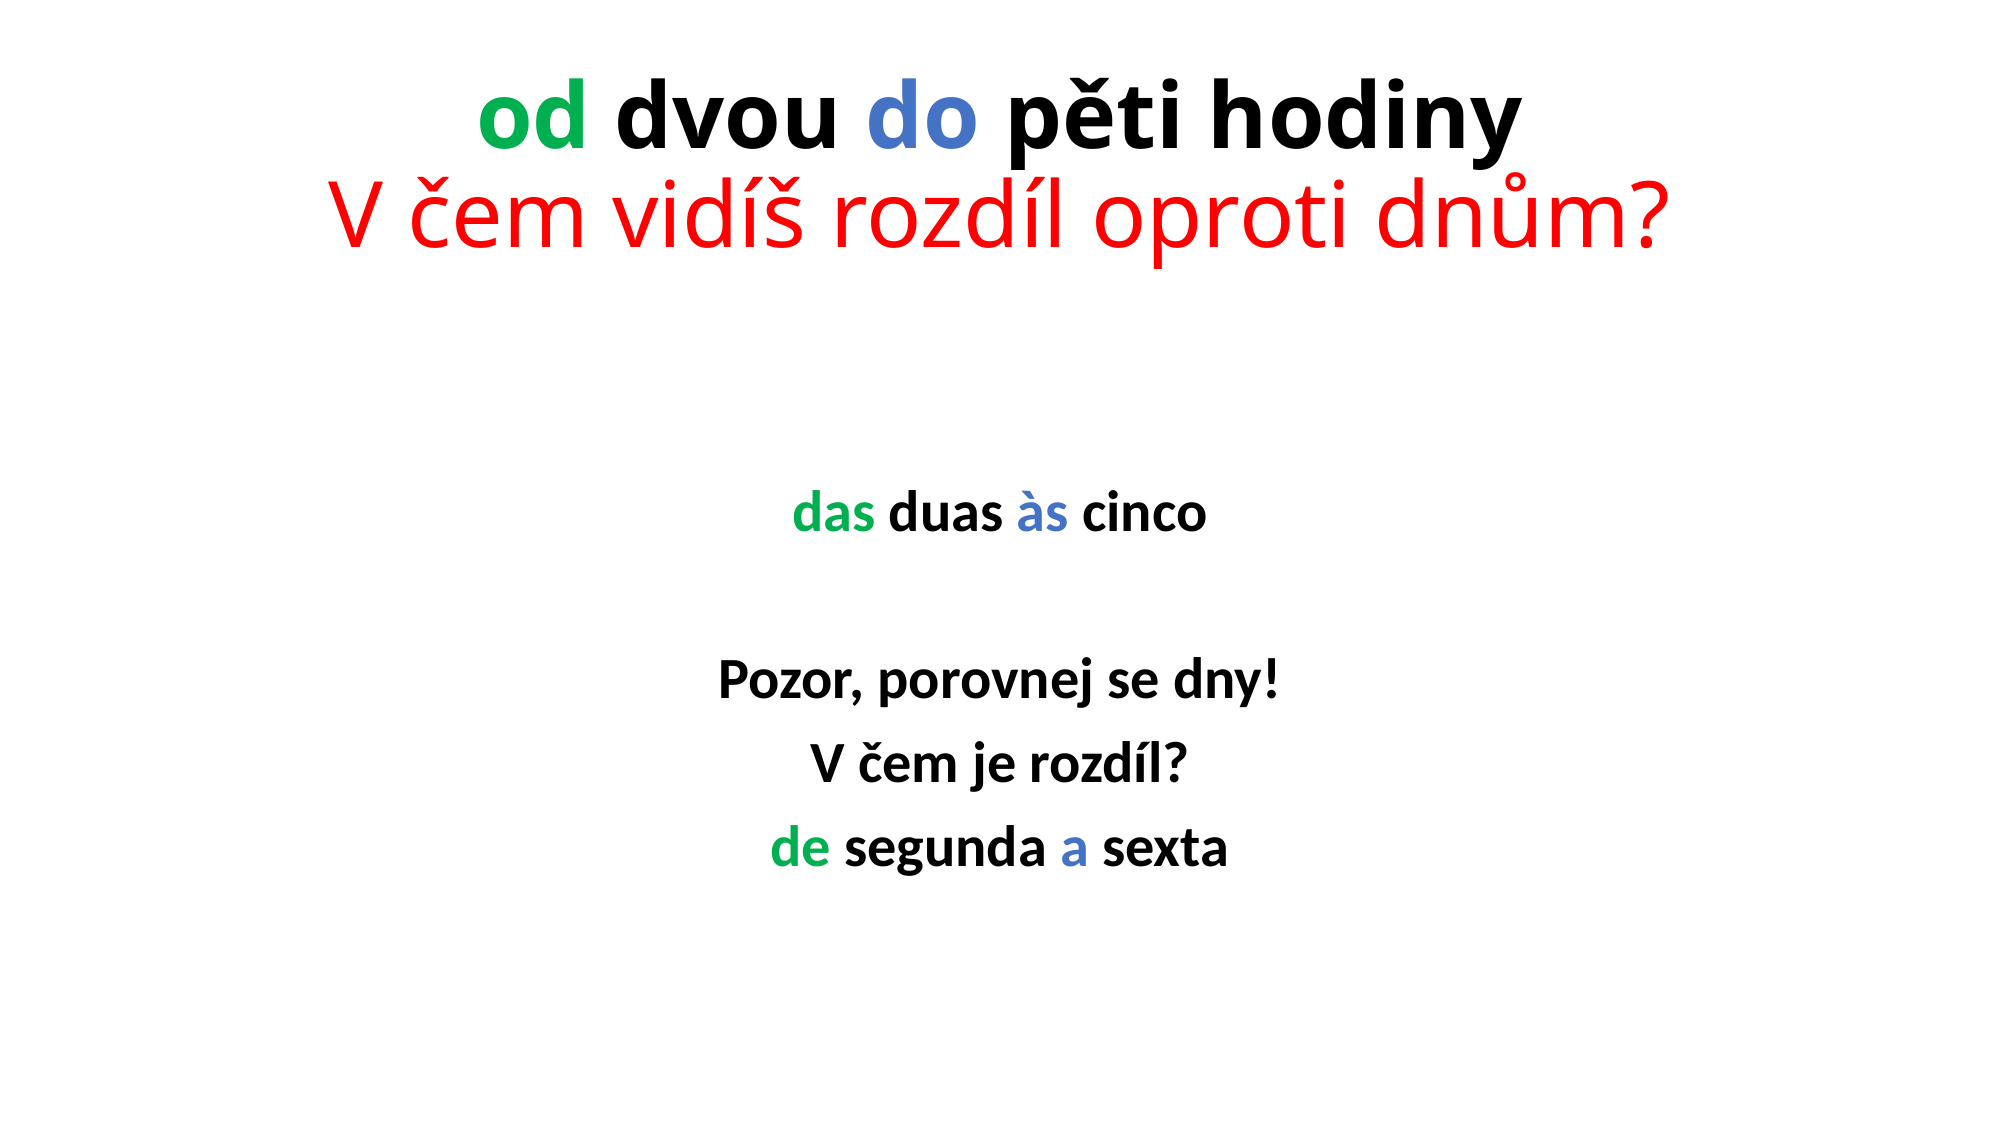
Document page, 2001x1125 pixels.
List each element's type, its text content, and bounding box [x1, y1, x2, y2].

title od dvou do pěti hodiny V čem vidíš rozdíl oproti dnům? [137, 59, 1863, 278]
list das duas às cinco Pozor, porovnej se dny! V čem je rozdíl? de segunda a sexta [137, 299, 1863, 1014]
